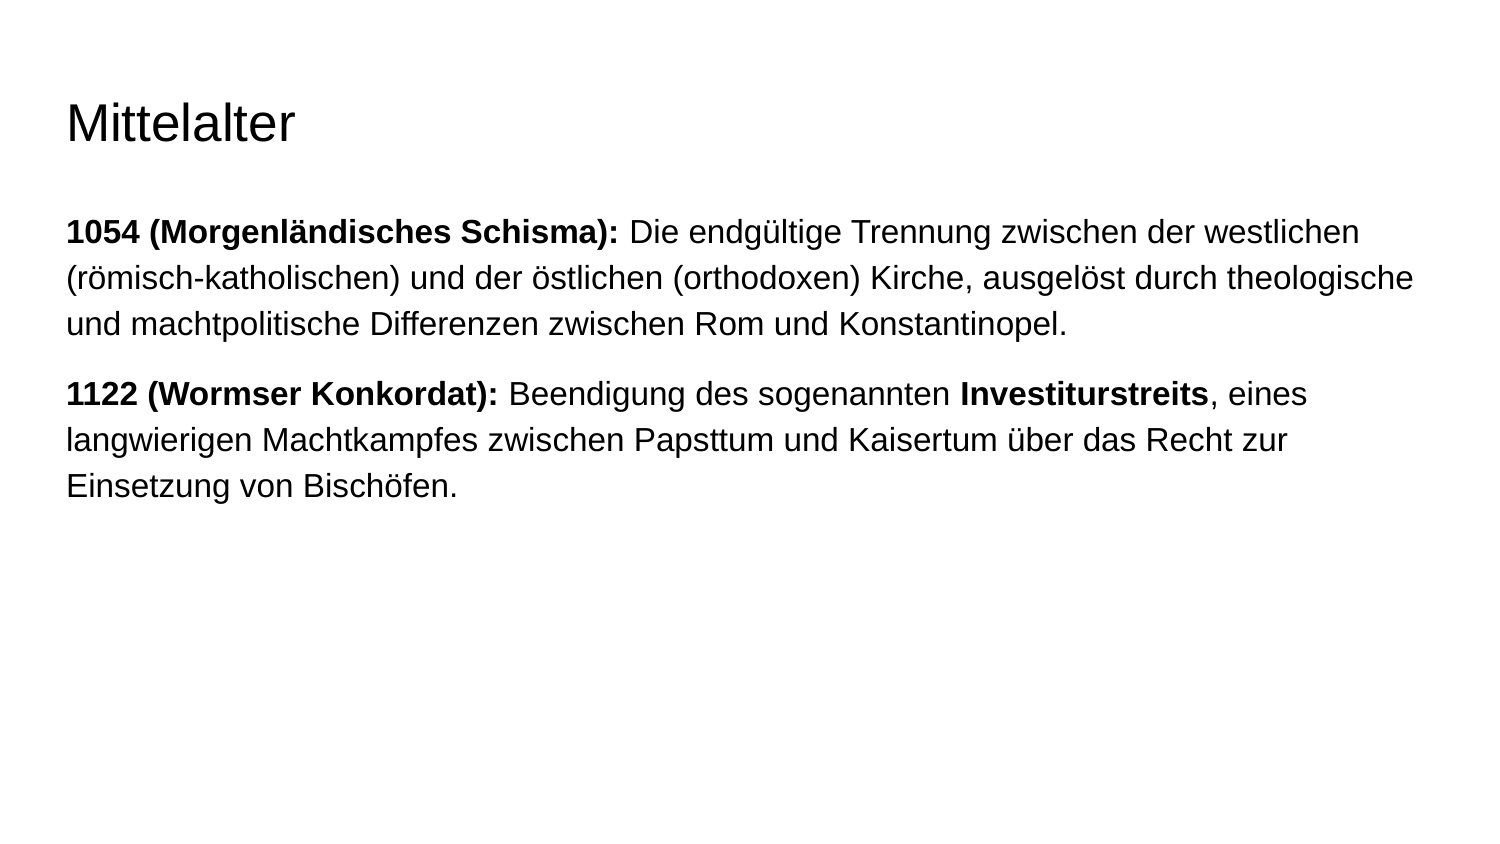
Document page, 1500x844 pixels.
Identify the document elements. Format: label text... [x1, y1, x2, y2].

title Mittelalter [51, 72, 1449, 167]
list 1054 (Morgenländisches Schisma): Die endgültige Trennung zwischen der westlichen (römisch-katholischen) und der östlichen (orthodoxen) Kirche, ausgelöst durch theologische und machtpolitische Differenzen zwischen Rom und Konstantinopel. 1122 (Wormser Konkordat): Beendigung des sogenannten Investiturstreits, eines langwierigen Machtkampfes zwischen Papsttum und Kaisertum über das Recht zur Einsetzung von Bischöfen. [51, 189, 1449, 750]
